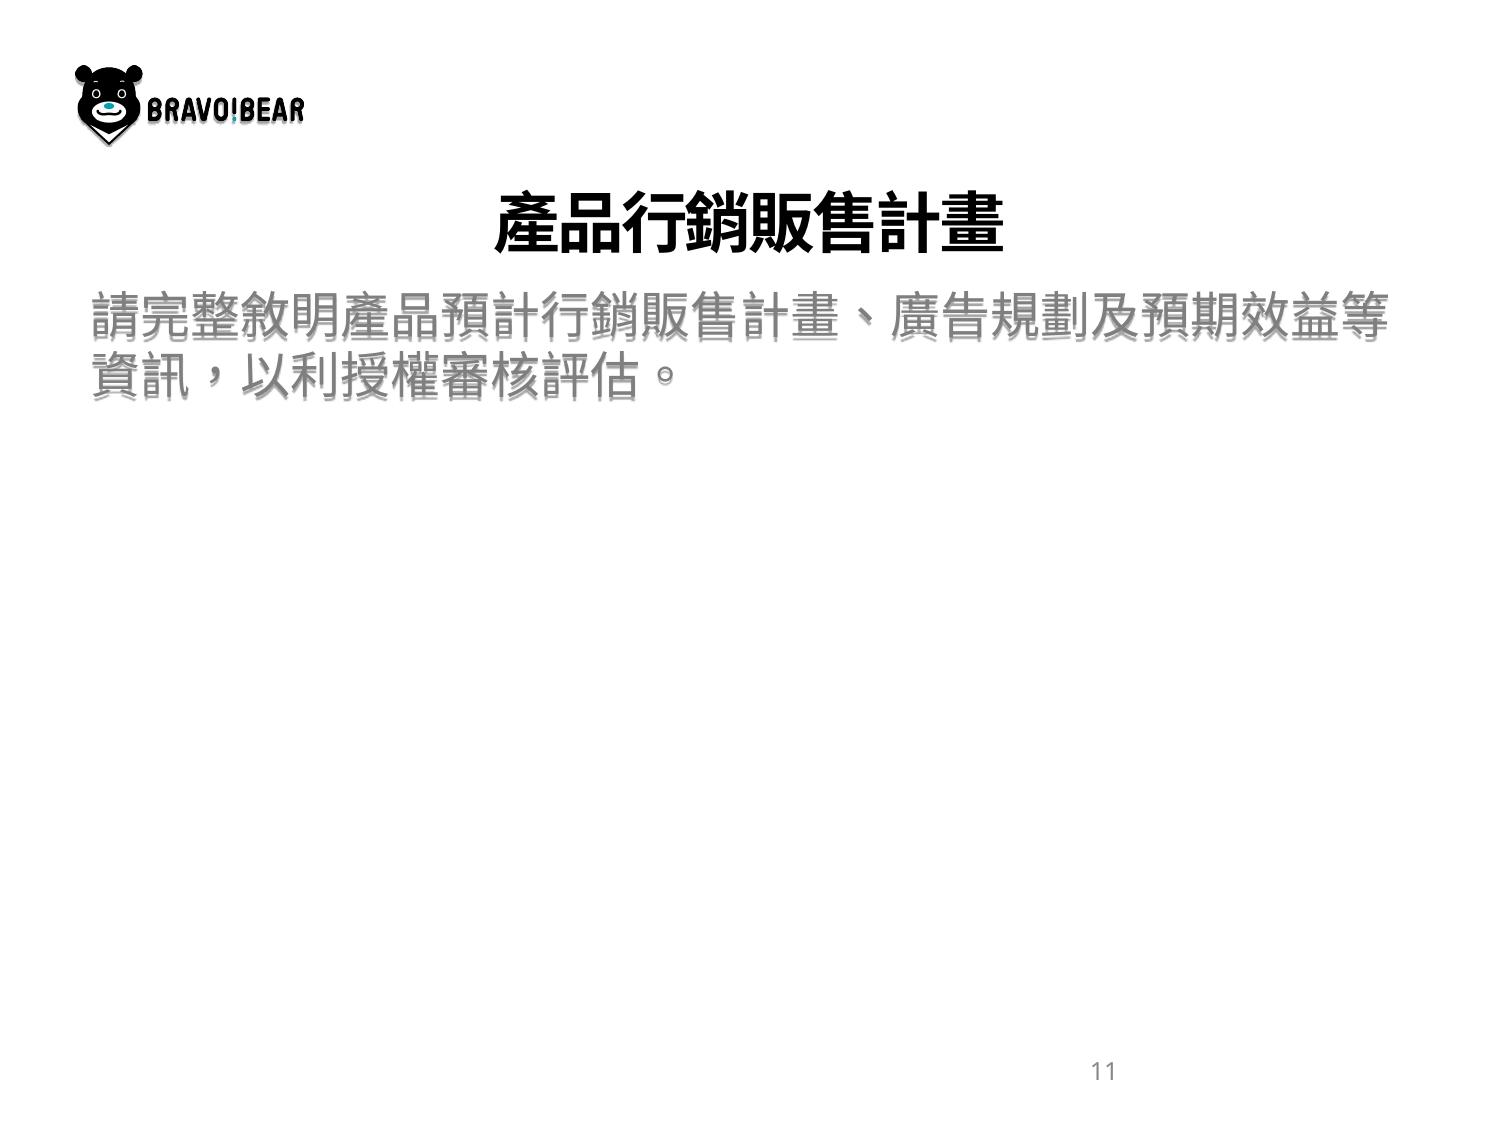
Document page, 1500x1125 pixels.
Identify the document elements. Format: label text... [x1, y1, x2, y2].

text_box 11 [1074, 1042, 1426, 1103]
list 請完整敘明產品預計行銷販售計畫、廣告規劃及預期效益等資訊，以利授權審核評估。 [75, 276, 1426, 1013]
